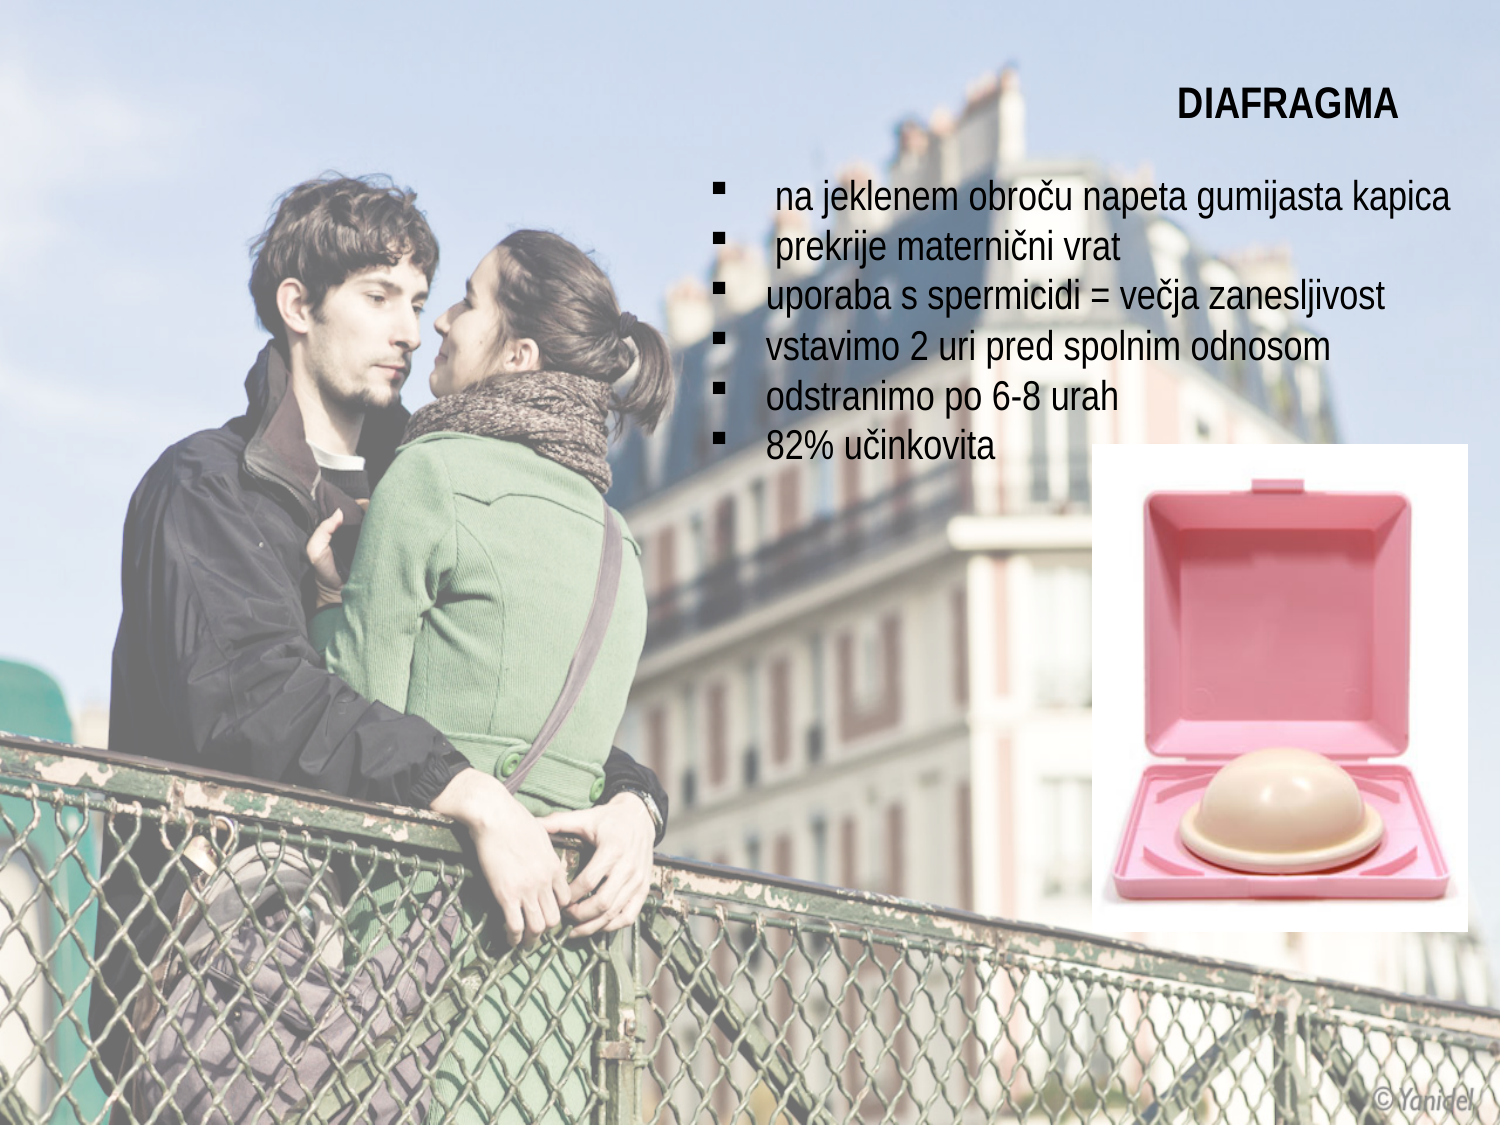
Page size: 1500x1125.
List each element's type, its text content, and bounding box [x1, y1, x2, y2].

picture [0, 0, 1500, 1125]
text_box na jeklenem obroču napeta gumijasta kapica prekrije maternični vrat uporaba s spermicidi = večja zanesljivost vstavimo 2 uri pred spolnim odnosom odstranimo po 6-8 urah 82% učinkovita [694, 160, 1466, 476]
title DIAFRAGMA [64, 66, 1415, 135]
